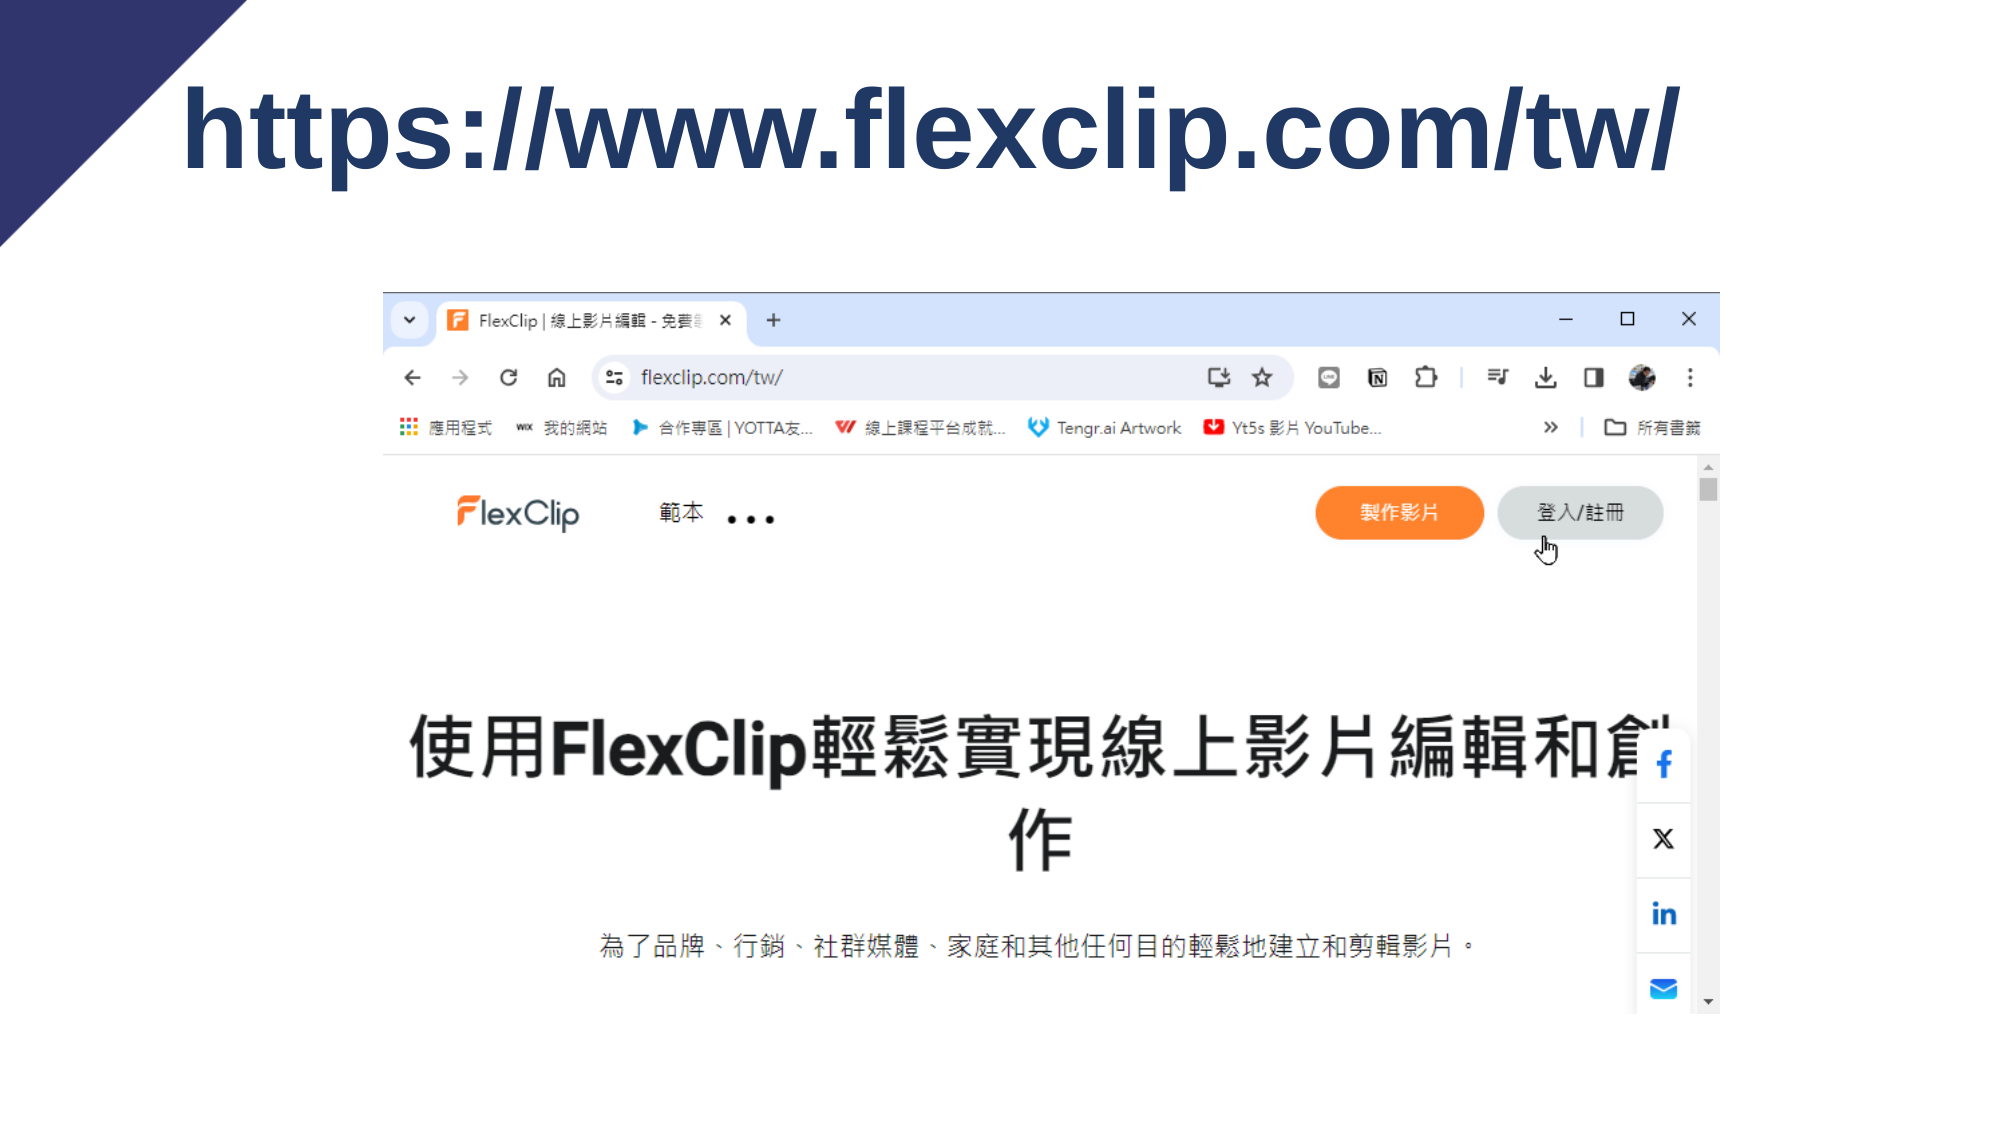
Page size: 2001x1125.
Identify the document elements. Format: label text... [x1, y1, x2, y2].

title https://www.flexclip.com/tw/ [165, 34, 1938, 231]
picture [0, 0, 2001, 1125]
